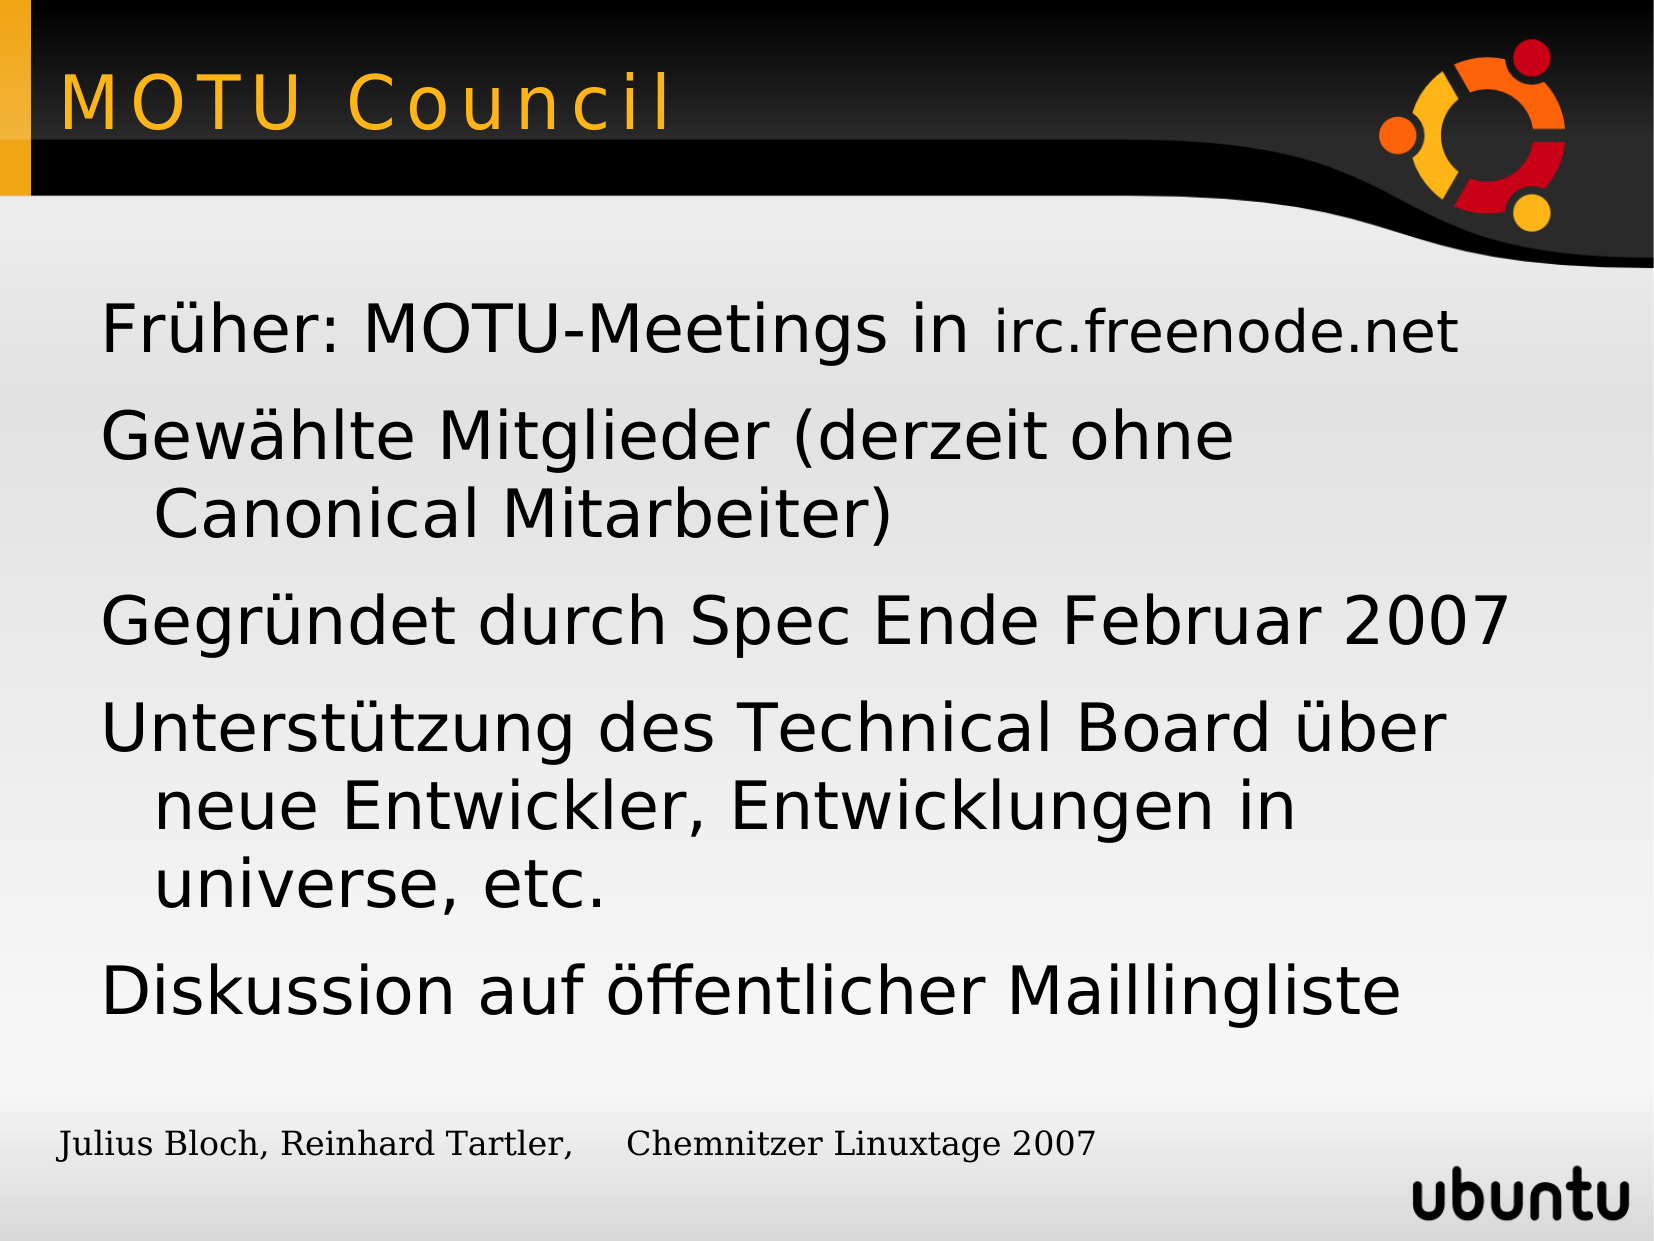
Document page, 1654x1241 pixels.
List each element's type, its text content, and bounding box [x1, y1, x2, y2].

picture [0, 0, 1654, 1241]
title MOTU Council [59, 36, 1270, 171]
list Früher: MOTU-Meetings in irc.freenode.net Gewählte Mitglieder (derzeit ohne Canonical Mitarbeiter) Gegründet durch Spec Ende Februar 2007 Unterstützung des Technical Board über neue Entwickler, Entwicklungen in universe, etc. Diskussion auf öffentlicher Maillingliste [82, 290, 1571, 1109]
